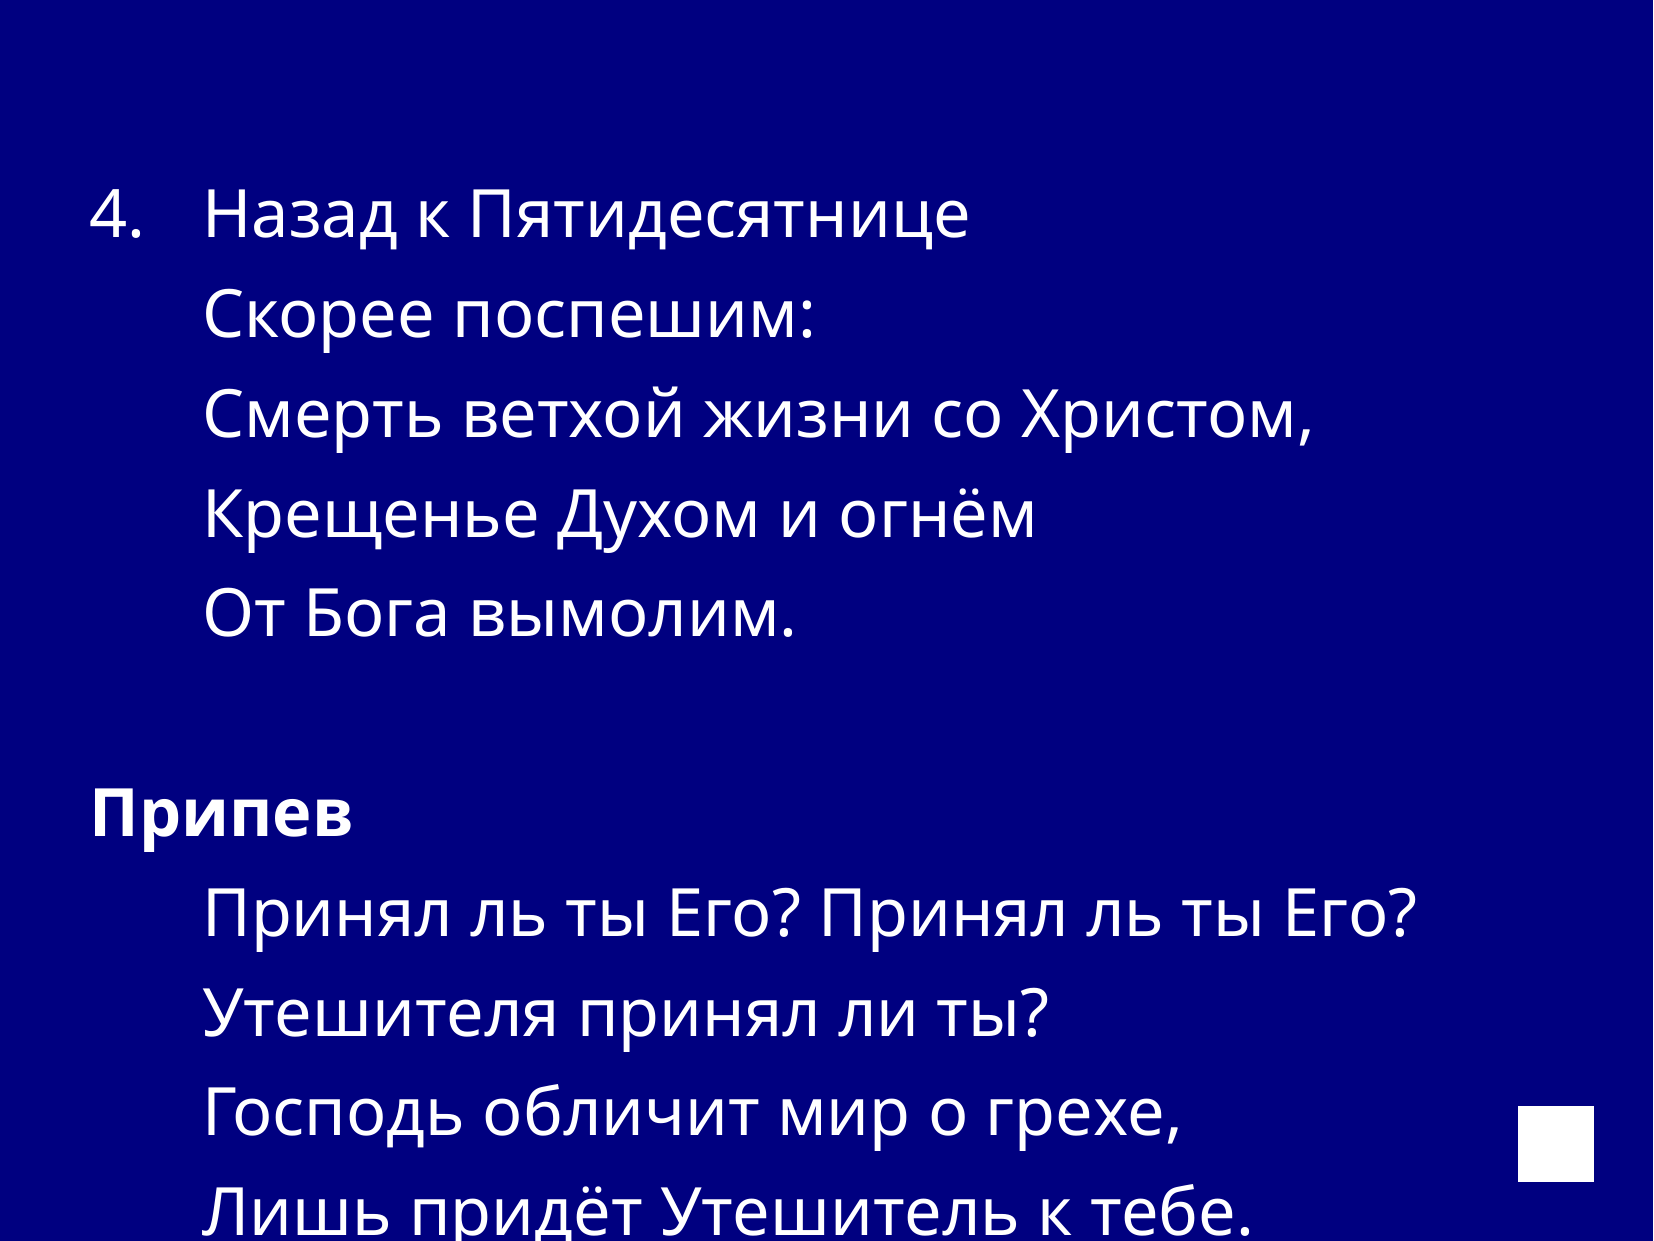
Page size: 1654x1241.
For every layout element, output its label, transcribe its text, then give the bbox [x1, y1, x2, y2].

text_box 4. Назад к Пятидесятнице Скорее поспешим: Смерть ветхой жизни со Христом, Крещенье Духом и огнём От Бога вымолим. Припев Принял ль ты Его? Принял ль ты Его? Утешителя принял ли ты? Господь обличит мир о грехе, Лишь придёт Утешитель к тебе. [75, 150, 1576, 1163]
text_box [1518, 1106, 1594, 1182]
